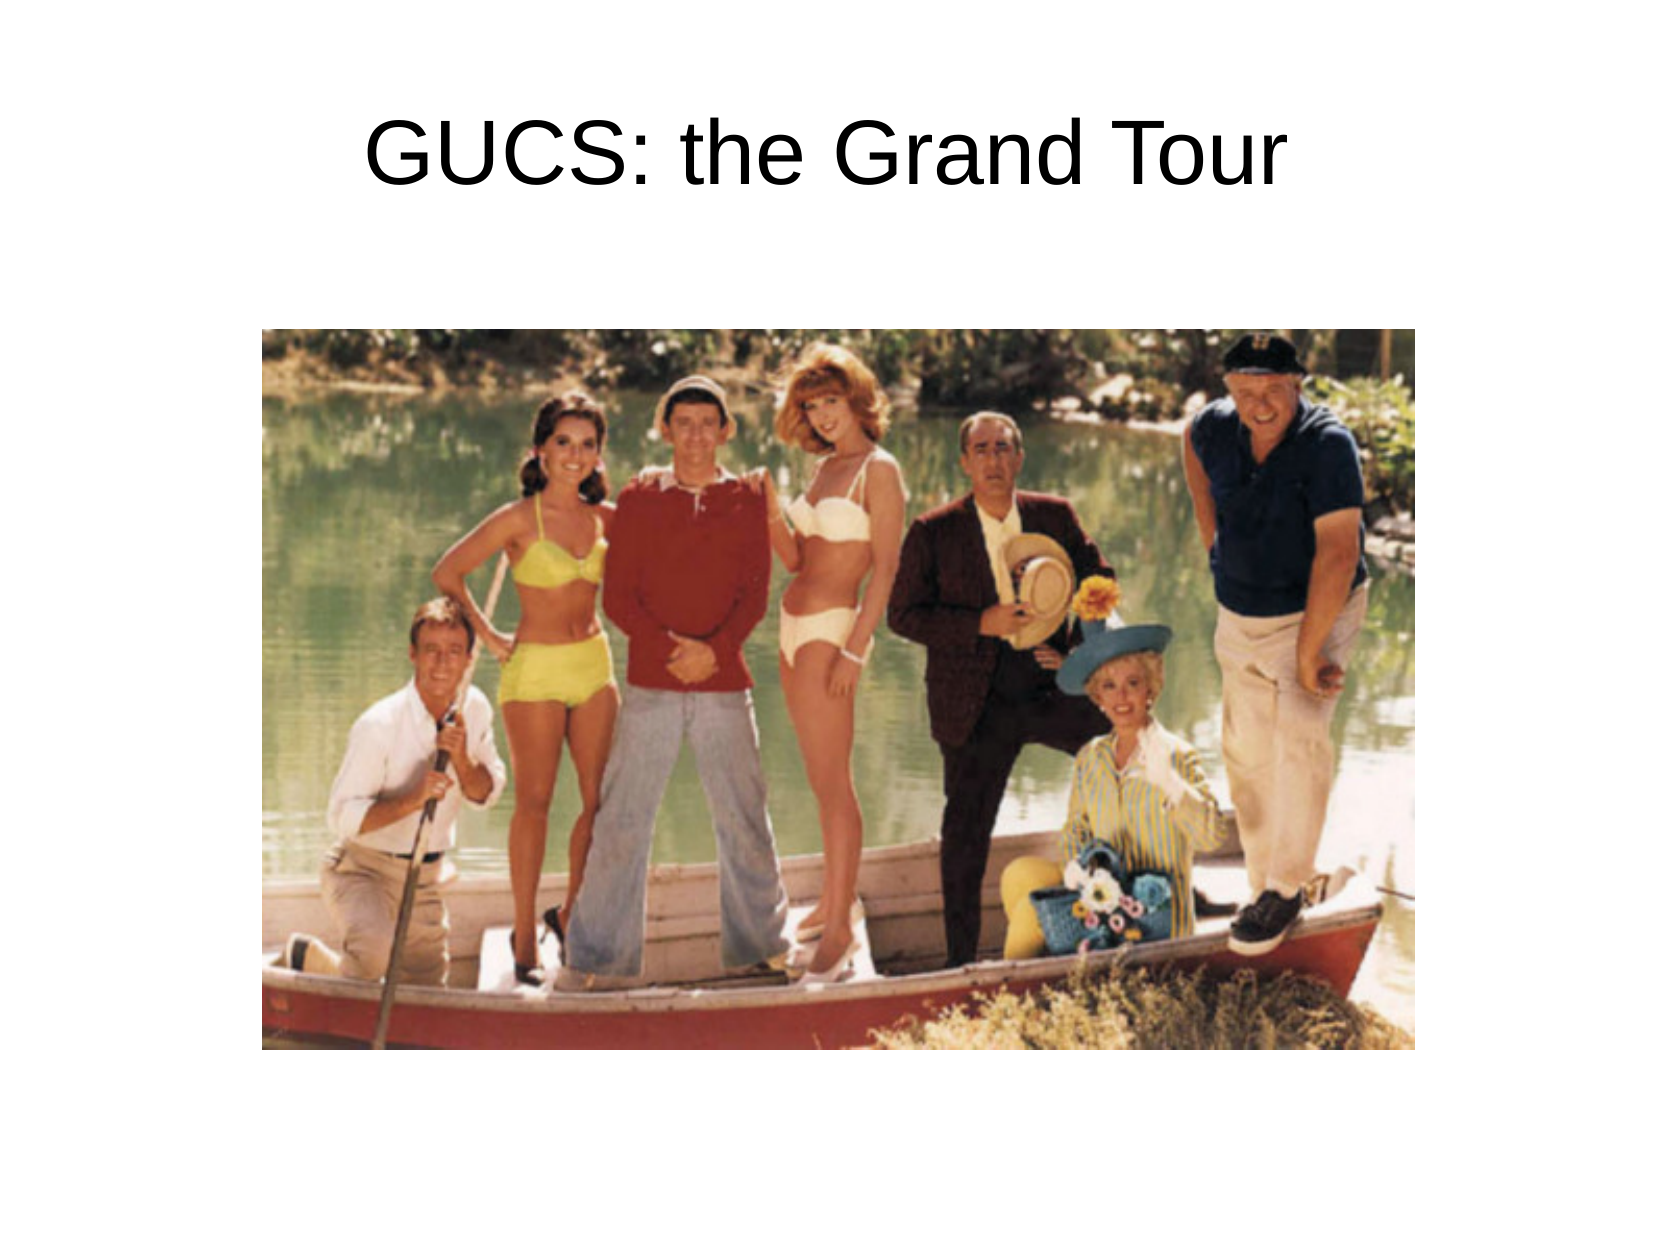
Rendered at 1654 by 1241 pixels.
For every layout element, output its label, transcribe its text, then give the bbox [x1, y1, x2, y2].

title GUCS: the Grand Tour [82, 49, 1571, 257]
picture [262, 329, 1415, 1051]
